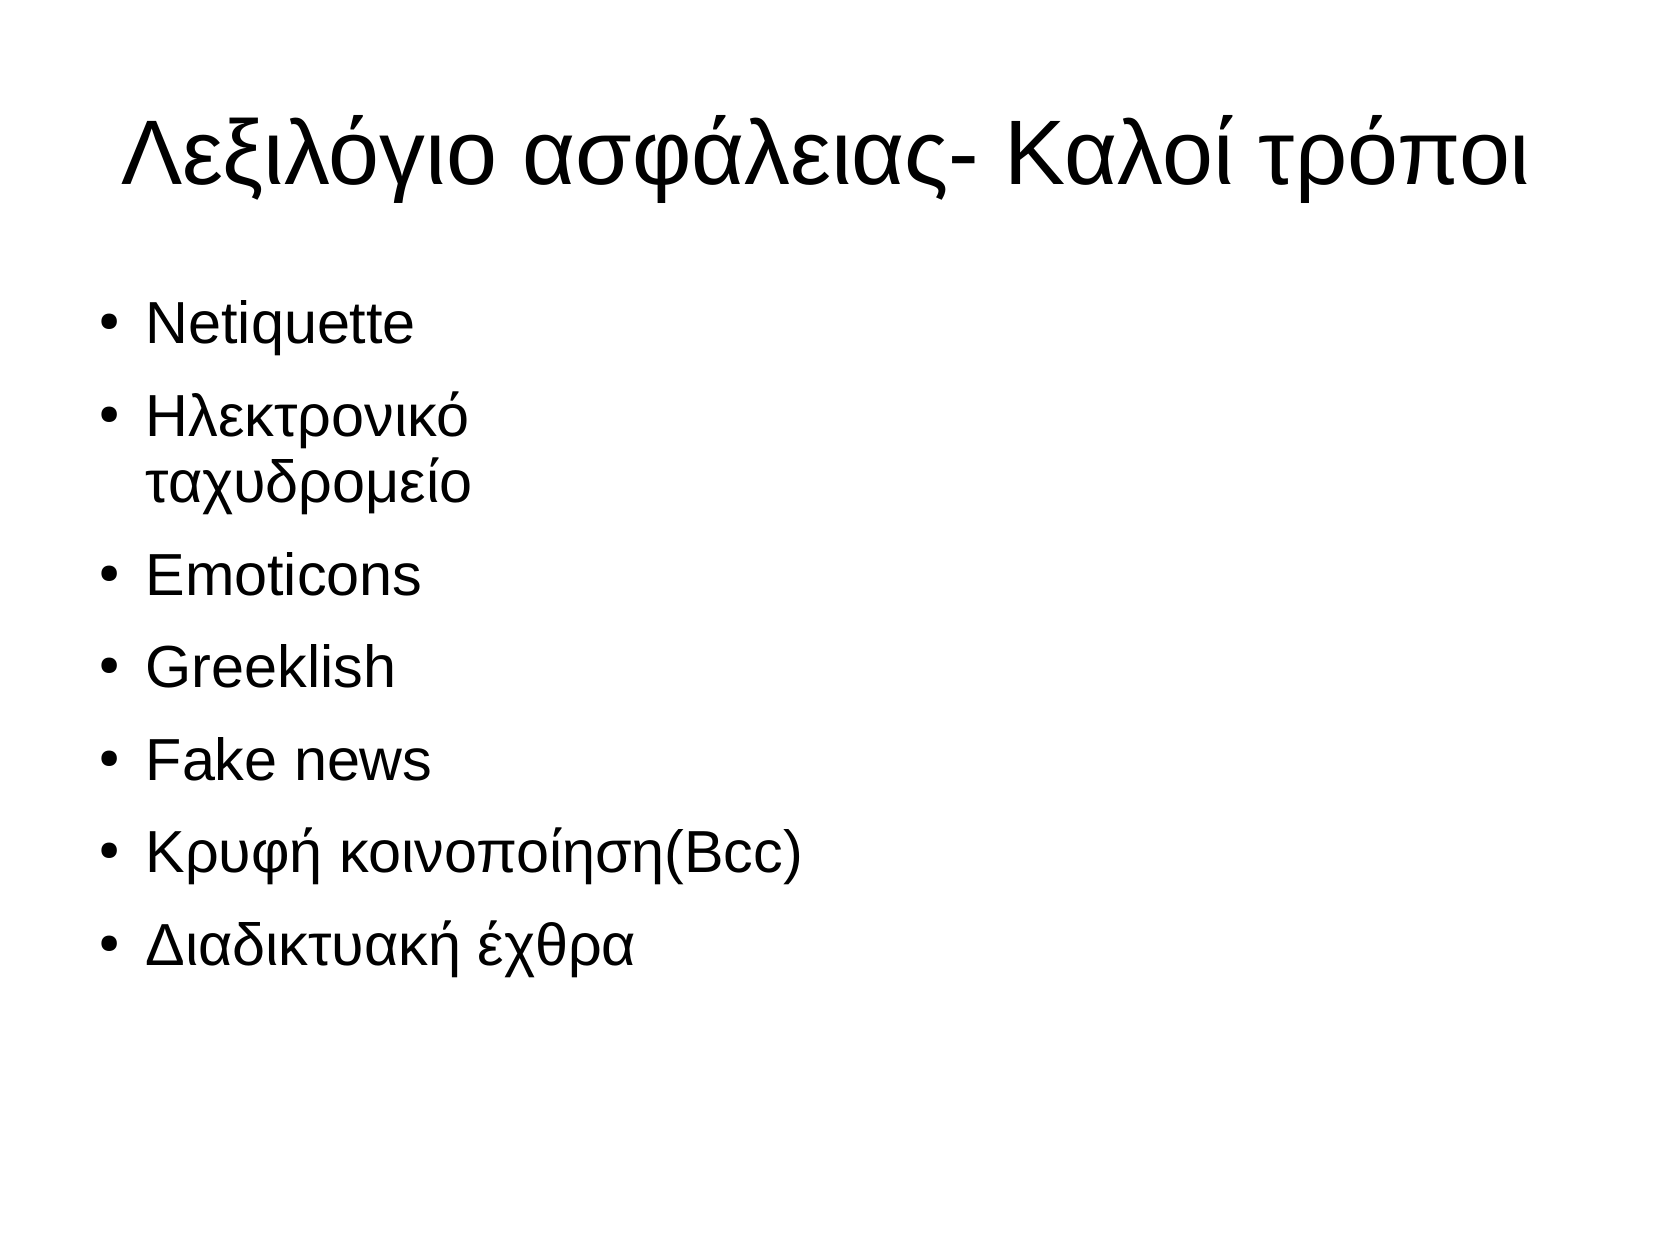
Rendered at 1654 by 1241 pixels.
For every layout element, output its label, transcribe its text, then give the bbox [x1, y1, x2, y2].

title Λεξιλόγιο ασφάλειας- Καλοί τρόποι [82, 49, 1571, 257]
list Netiquette Ηλεκτρονικό ταχυδρομείο Emoticons Greeklish Fake news Κρυφή κοινοποίηση(Βcc) Διαδικτυακή έχθρα [82, 290, 809, 1010]
